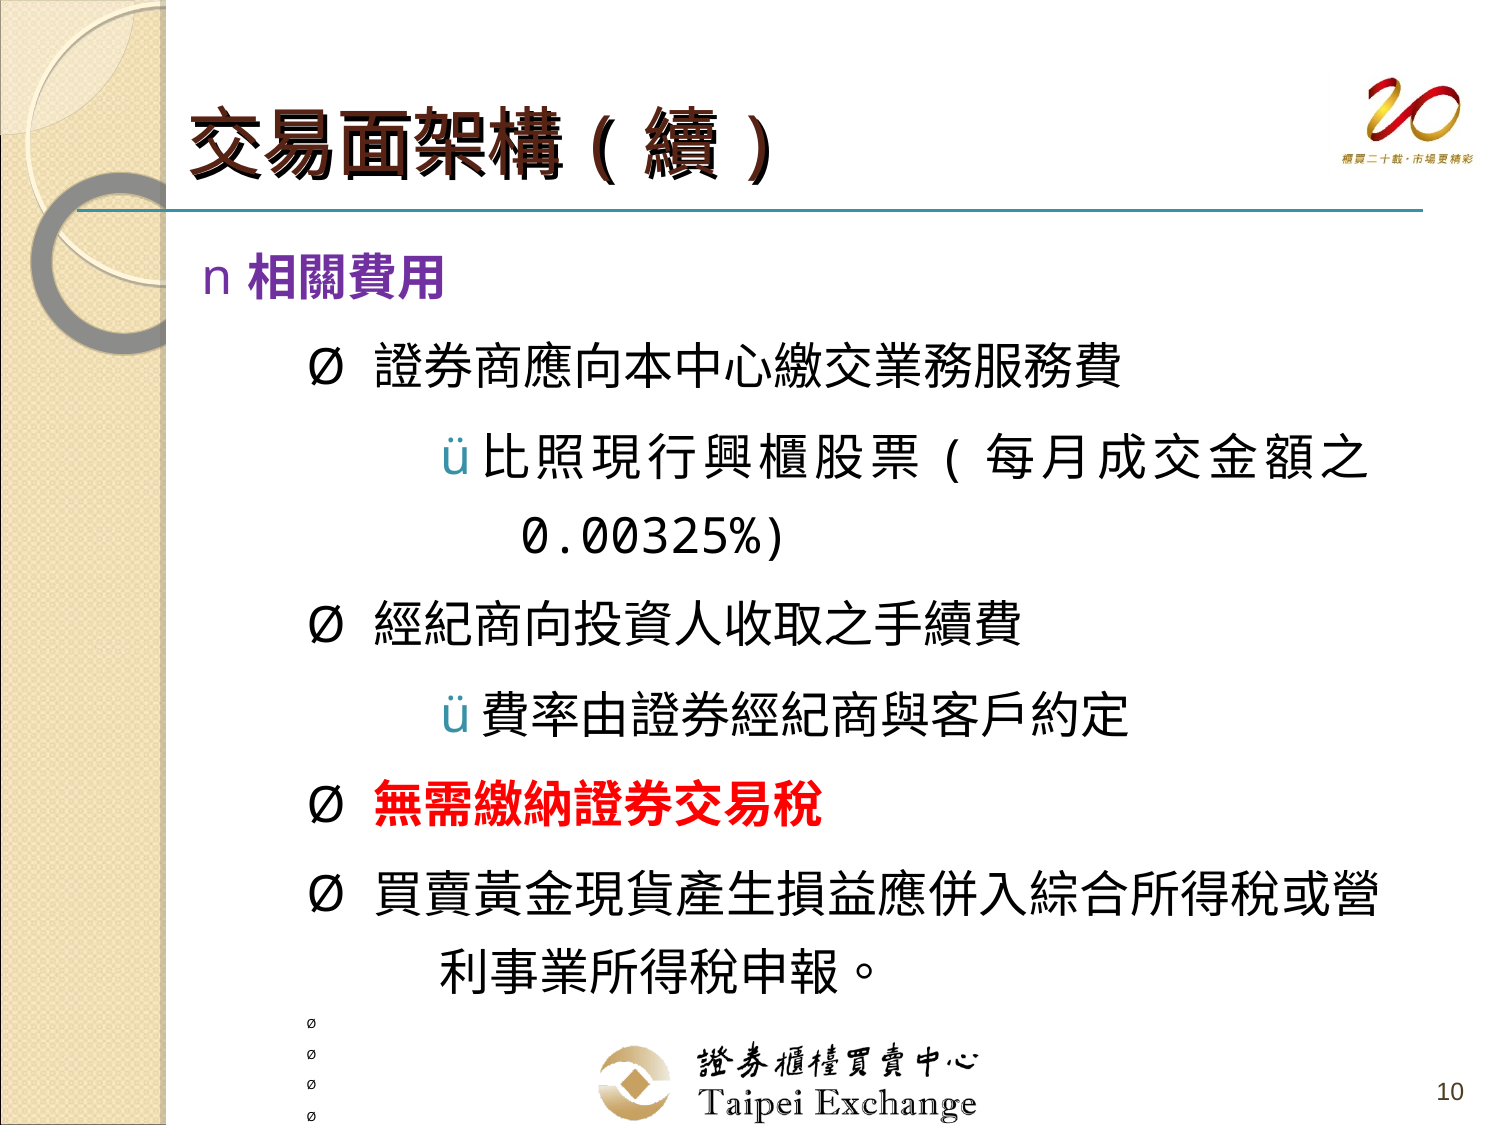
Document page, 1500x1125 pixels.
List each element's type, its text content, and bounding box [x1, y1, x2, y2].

list 相關費用 證券商應向本中心繳交業務服務費 比照現行興櫃股票(每月成交金額之0.00325%) 經紀商向投資人收取之手續費 費率由證券經紀商與客戶約定 無需繳納證券交易稅 買賣黃金現貨產生損益應併入綜合所得稅或營利事業所得稅申報。 [159, 220, 1397, 1014]
title 交易面架構(續) [171, 31, 1371, 220]
text_box [1413, 1034, 1489, 1113]
